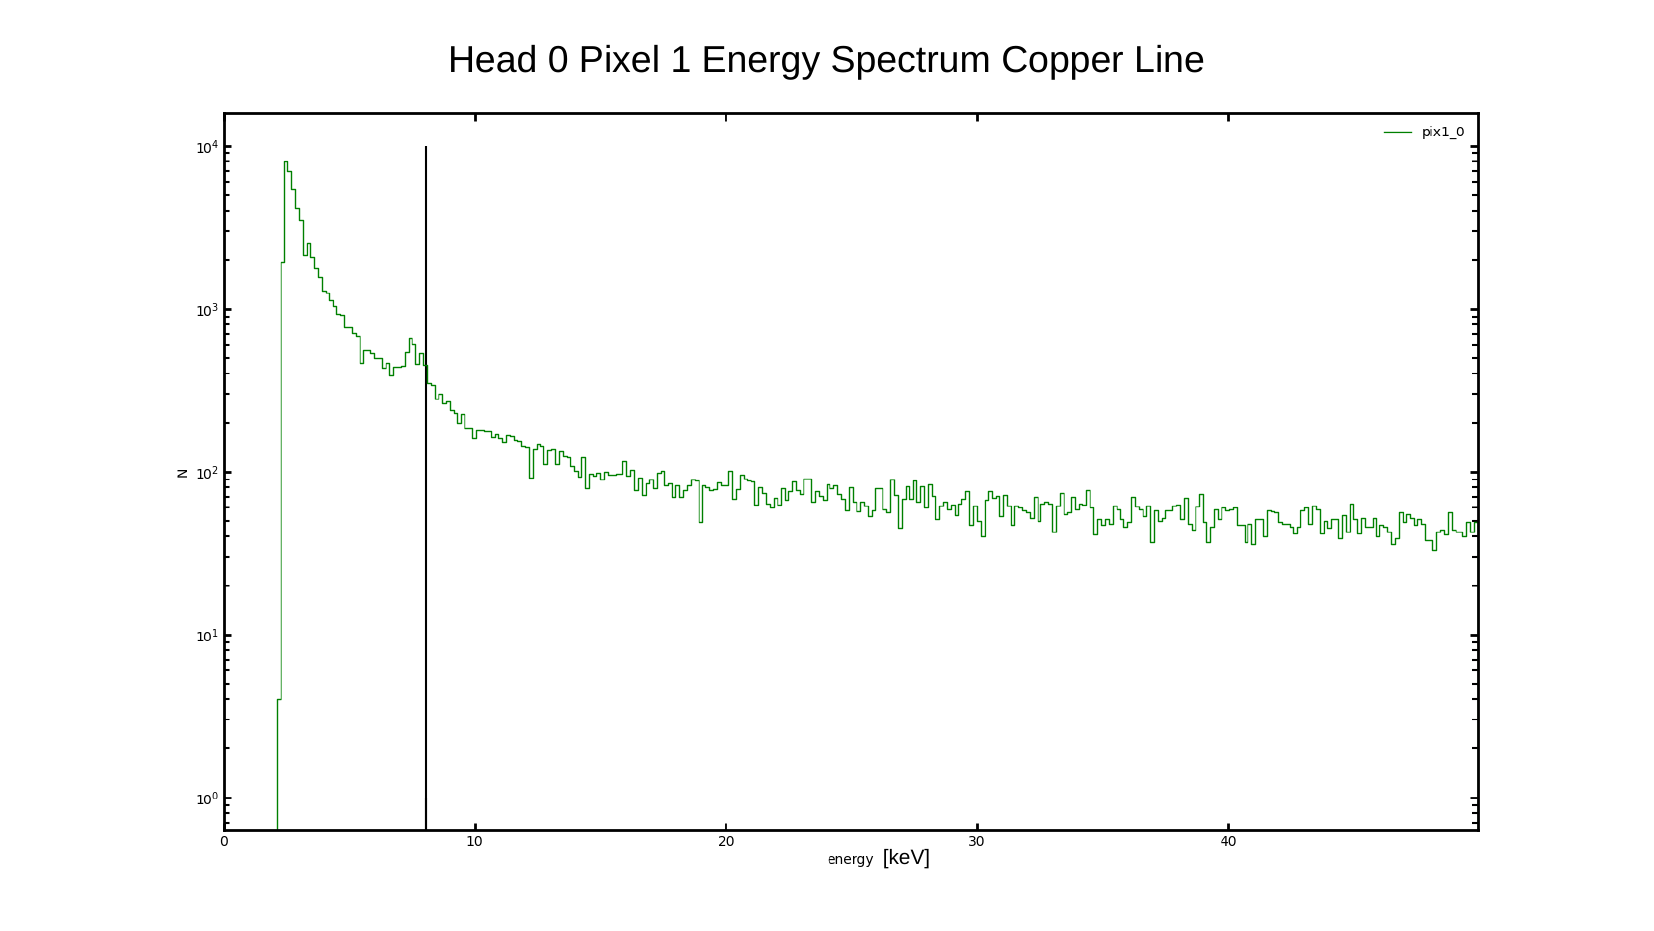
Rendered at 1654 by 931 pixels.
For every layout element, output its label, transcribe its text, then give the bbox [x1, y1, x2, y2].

text_box [keV] [868, 838, 946, 877]
text_box Head 0 Pixel 1 Energy Spectrum Copper Line [433, 30, 1221, 88]
picture [21, 1, 1639, 931]
